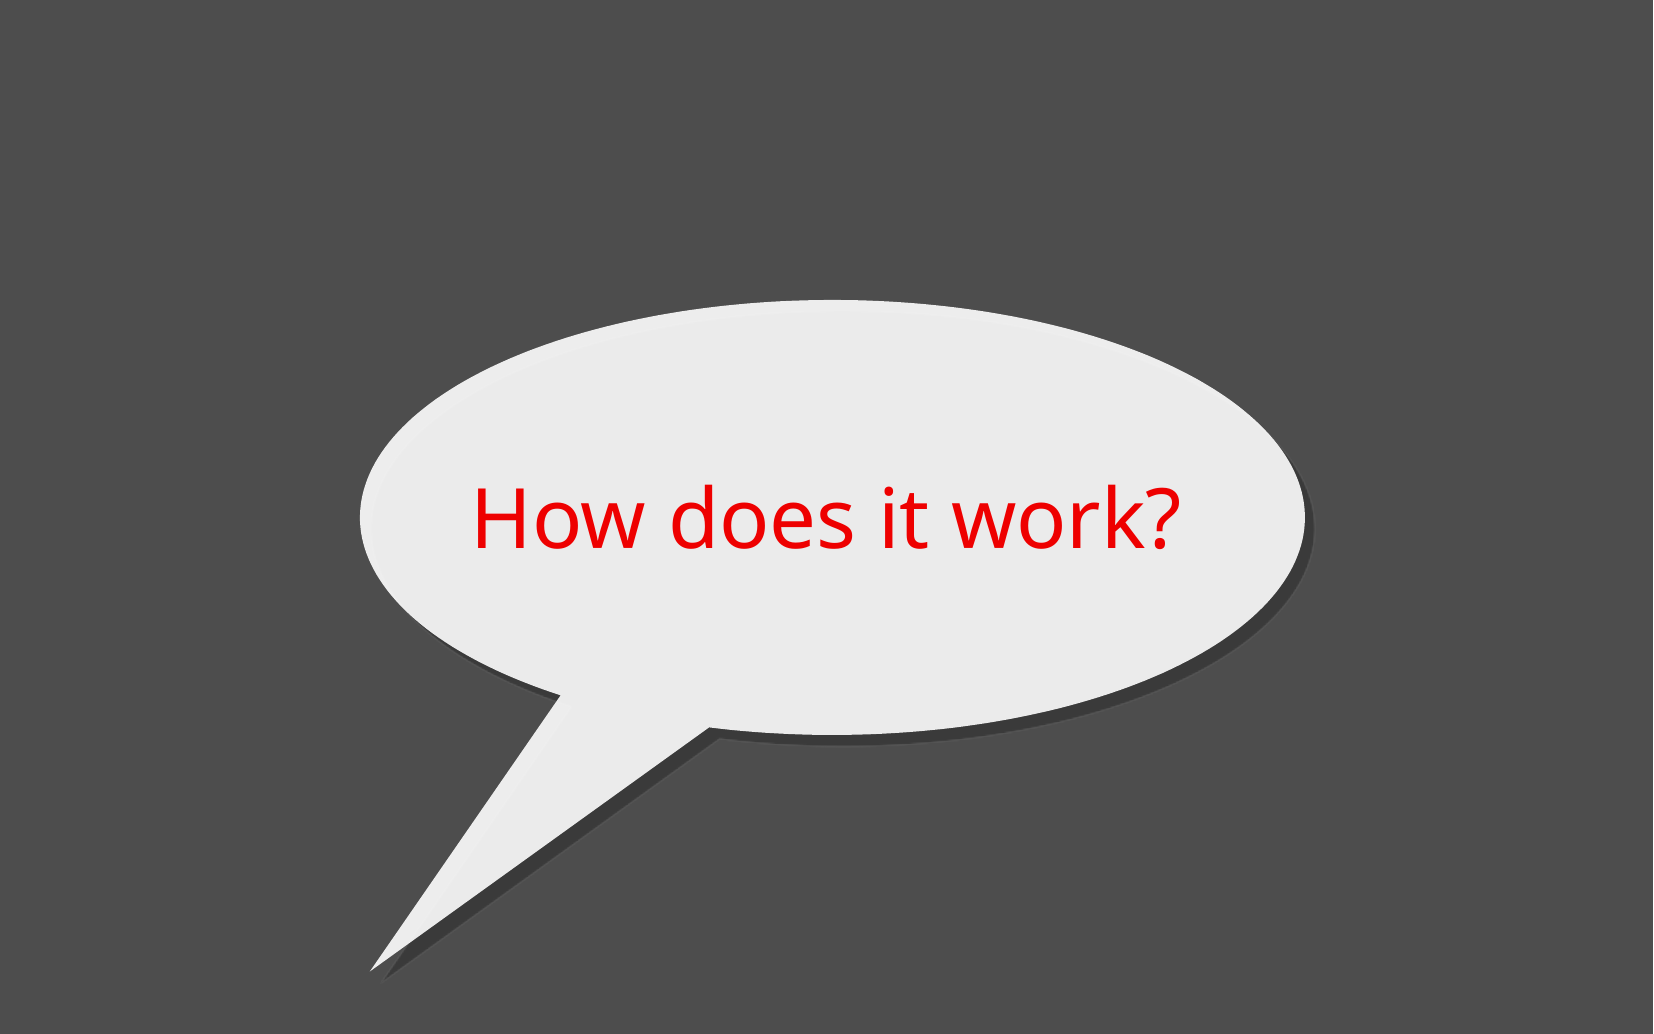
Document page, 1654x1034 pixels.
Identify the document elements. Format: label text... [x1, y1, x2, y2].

title How does it work? [0, 0, 1653, 1034]
